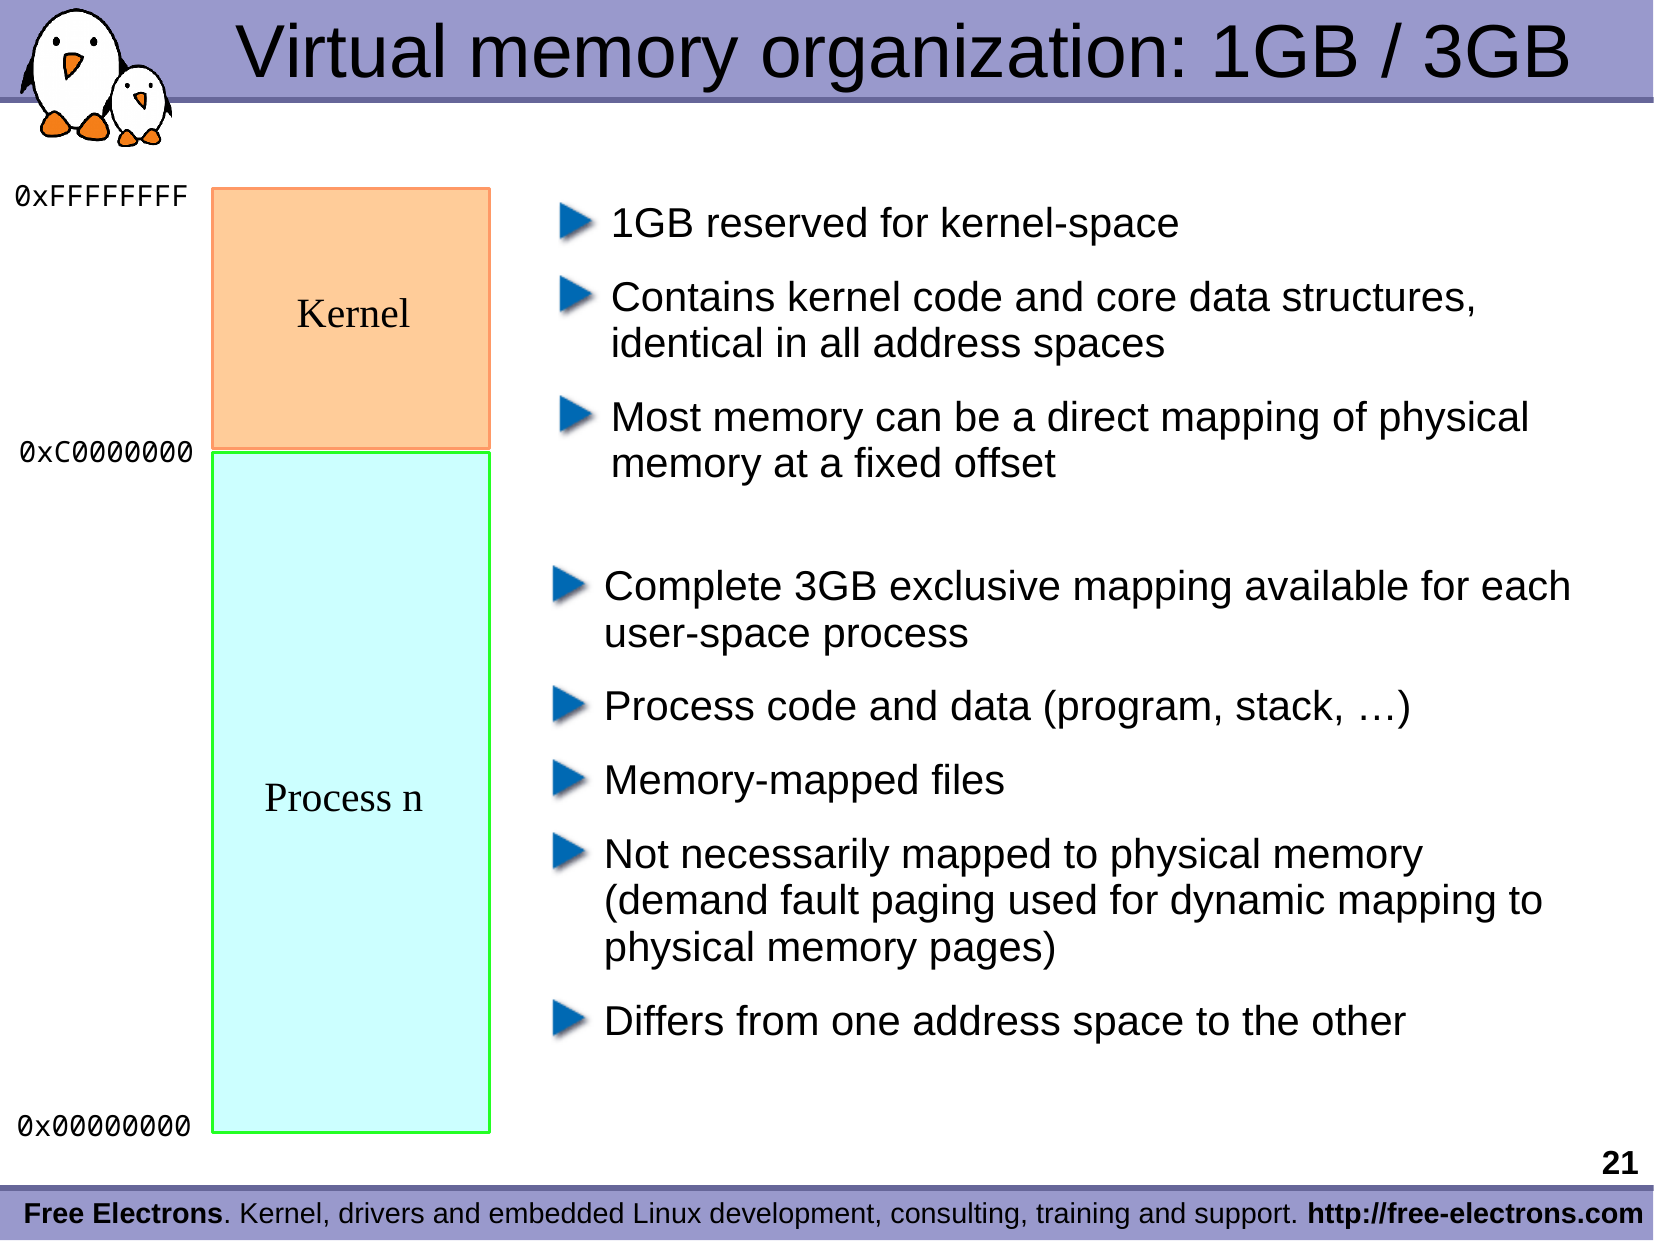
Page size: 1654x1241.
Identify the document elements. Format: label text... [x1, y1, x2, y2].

text_box Kernel [296, 289, 411, 341]
text_box [212, 452, 490, 1133]
text_box 0xFFFFFFFF [14, 174, 190, 209]
list 1GB reserved for kernel-space Contains kernel code and core data structures, identical in all address spaces Most memory can be a direct mapping of physical memory at a fixed offset [539, 199, 1597, 515]
list Complete 3GB exclusive mapping available for each user-space process Process code and data (program, stack, …) Memory-mapped files Not necessarily mapped to physical memory (demand fault paging used for dynamic mapping to physical memory pages) Differs from one address space to the other [533, 562, 1590, 1138]
text_box Process n [264, 774, 450, 825]
title Virtual memory organization: 1GB / 3GB [178, 4, 1631, 98]
text_box [212, 188, 490, 449]
text_box 0x00000000 [16, 1105, 192, 1140]
picture [20, 8, 172, 147]
text_box 0xC0000000 [18, 431, 194, 466]
